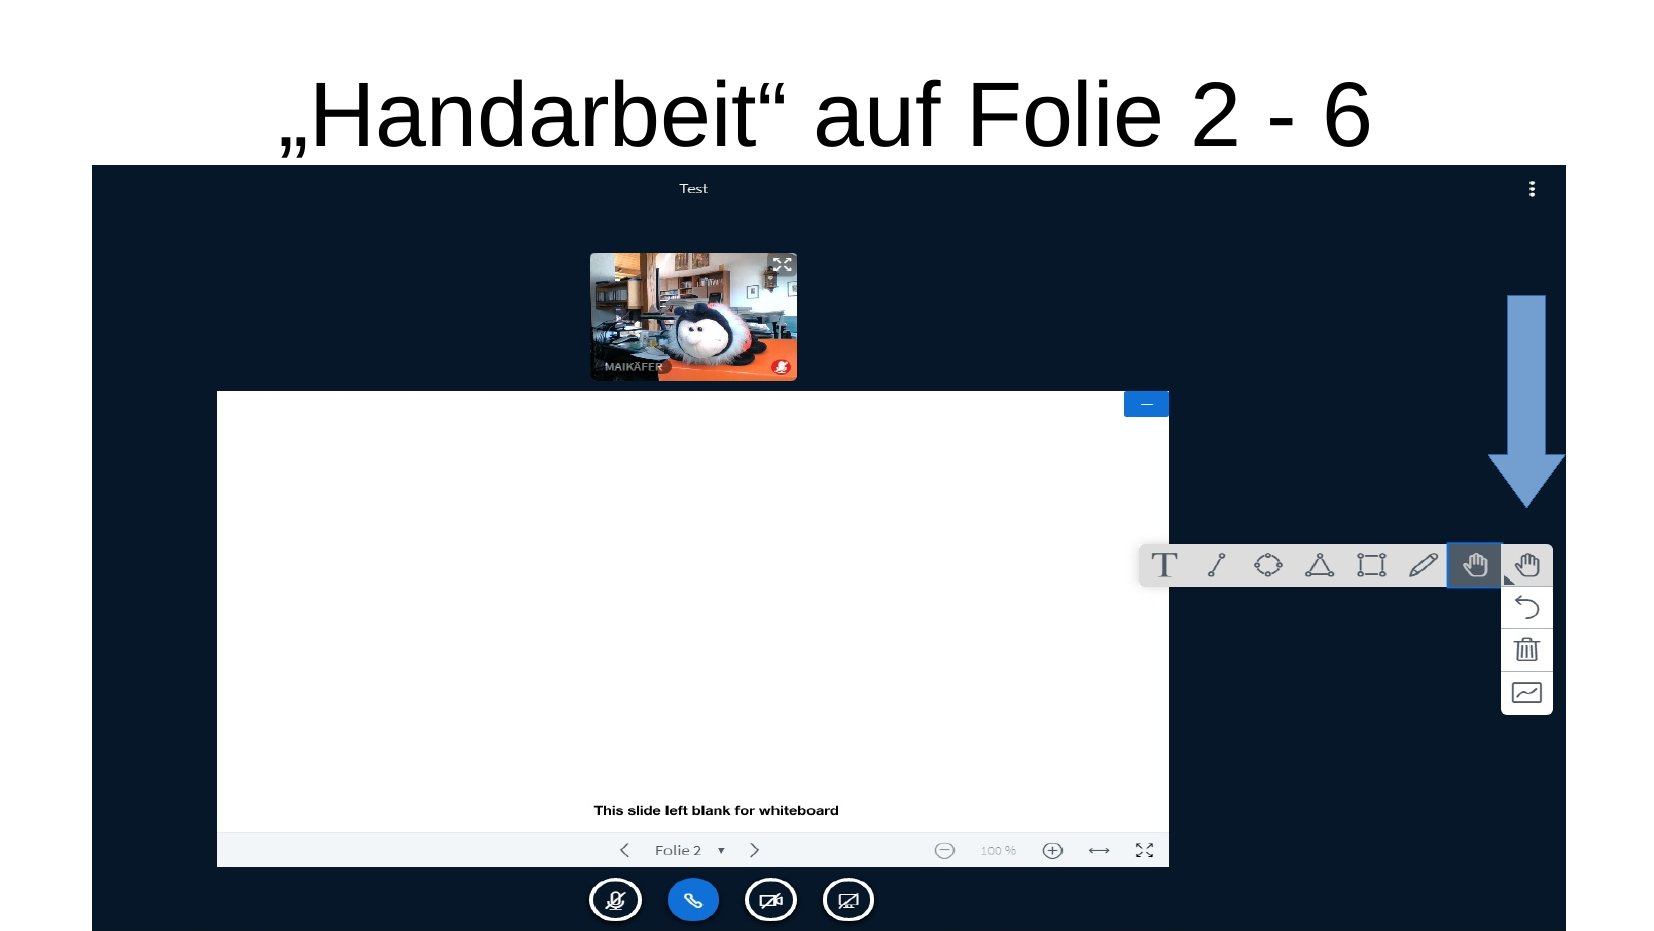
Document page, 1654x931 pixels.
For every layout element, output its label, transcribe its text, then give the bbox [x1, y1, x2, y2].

picture [92, 165, 1566, 931]
title „Handarbeit“ auf Folie 2 - 6 [82, 37, 1571, 193]
text_box [1488, 295, 1566, 508]
